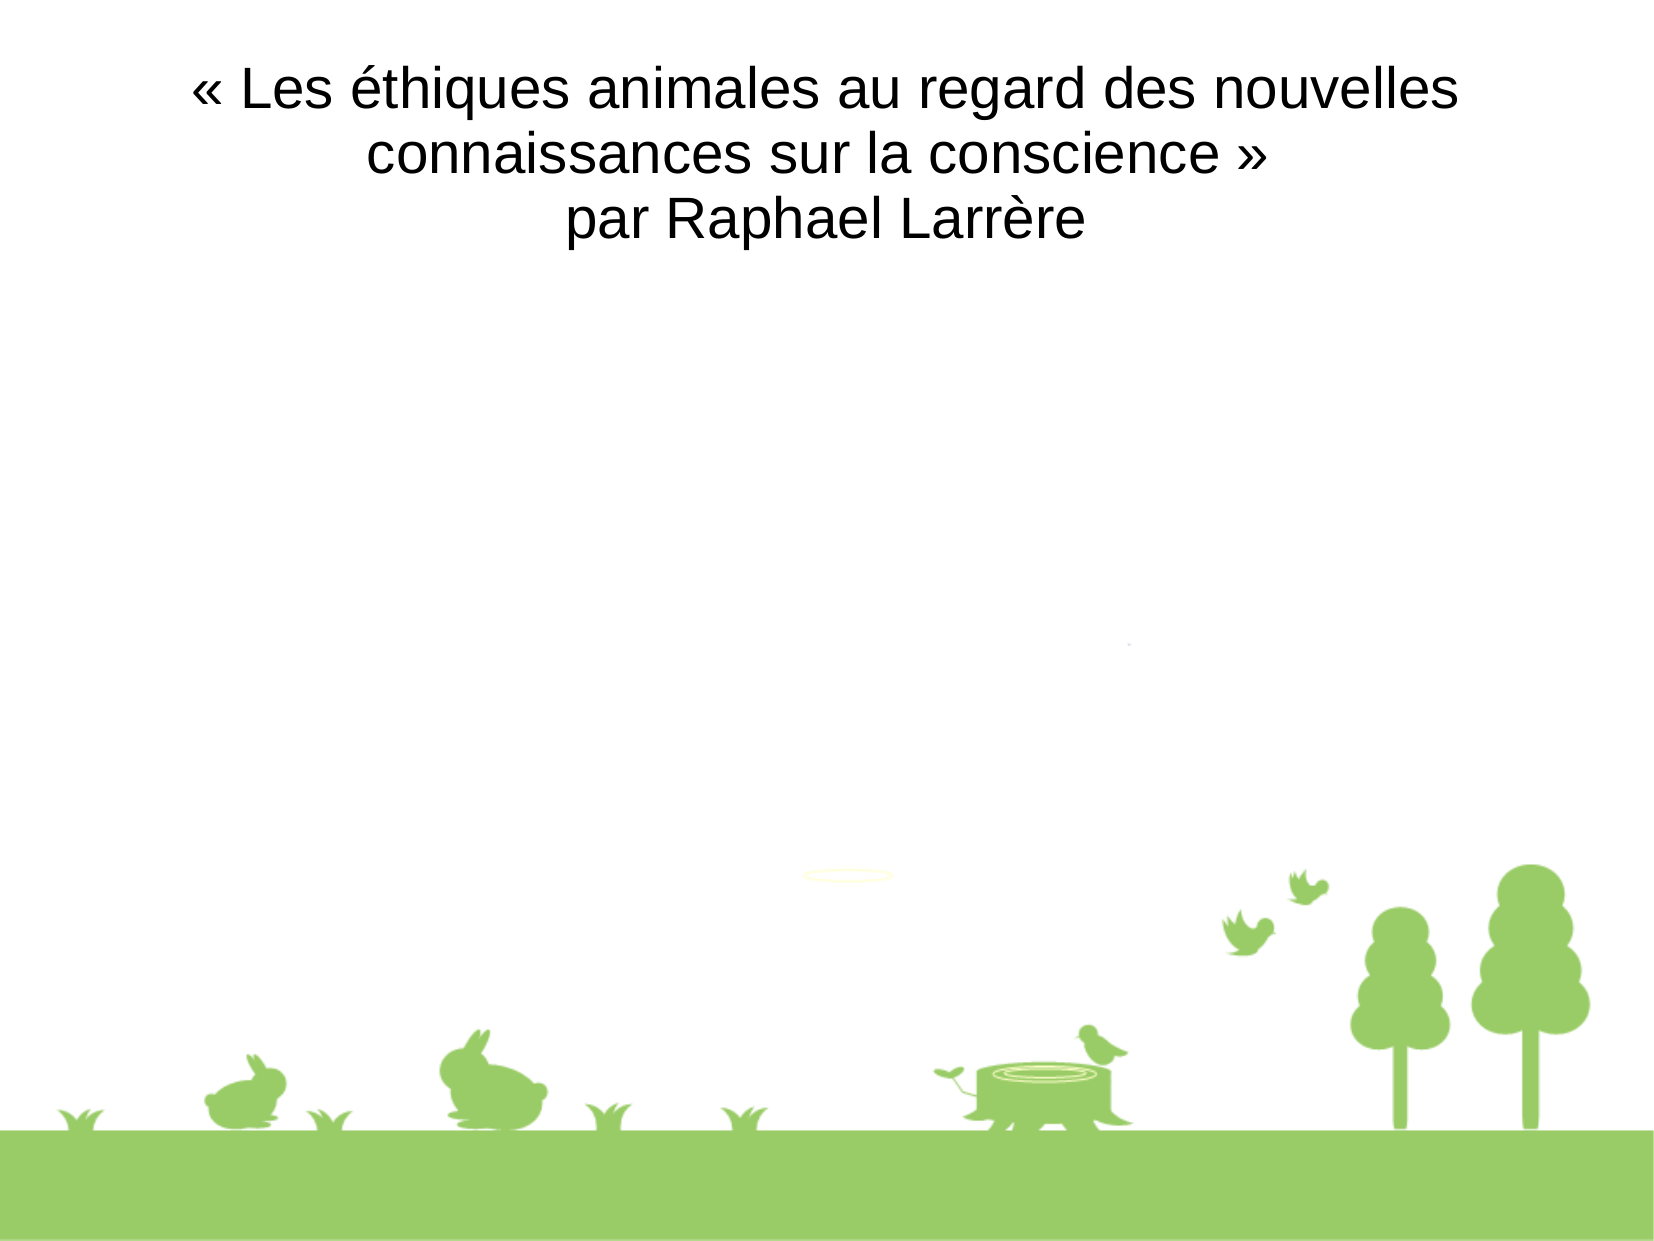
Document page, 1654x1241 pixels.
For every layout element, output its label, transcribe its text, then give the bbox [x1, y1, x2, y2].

title « Les éthiques animales au regard des nouvelles connaissances sur la conscience » par Raphael Larrère [82, 49, 1571, 257]
picture [0, 0, 1654, 1241]
